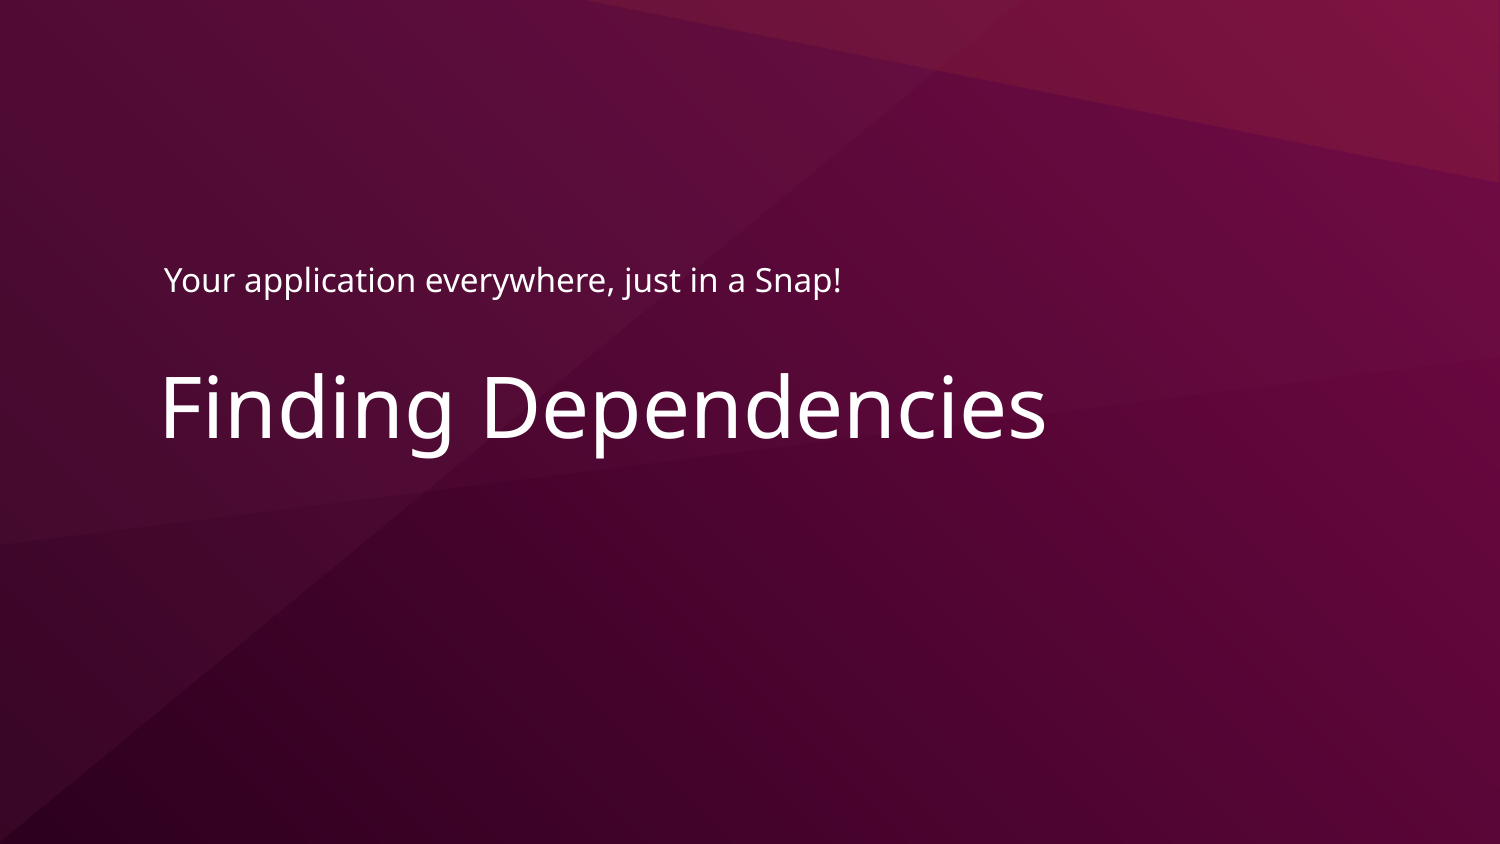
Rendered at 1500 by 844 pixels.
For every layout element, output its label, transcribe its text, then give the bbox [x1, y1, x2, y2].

subtitle Your application everywhere, just in a Snap! [163, 259, 940, 324]
title Finding Dependencies [158, 352, 1378, 607]
